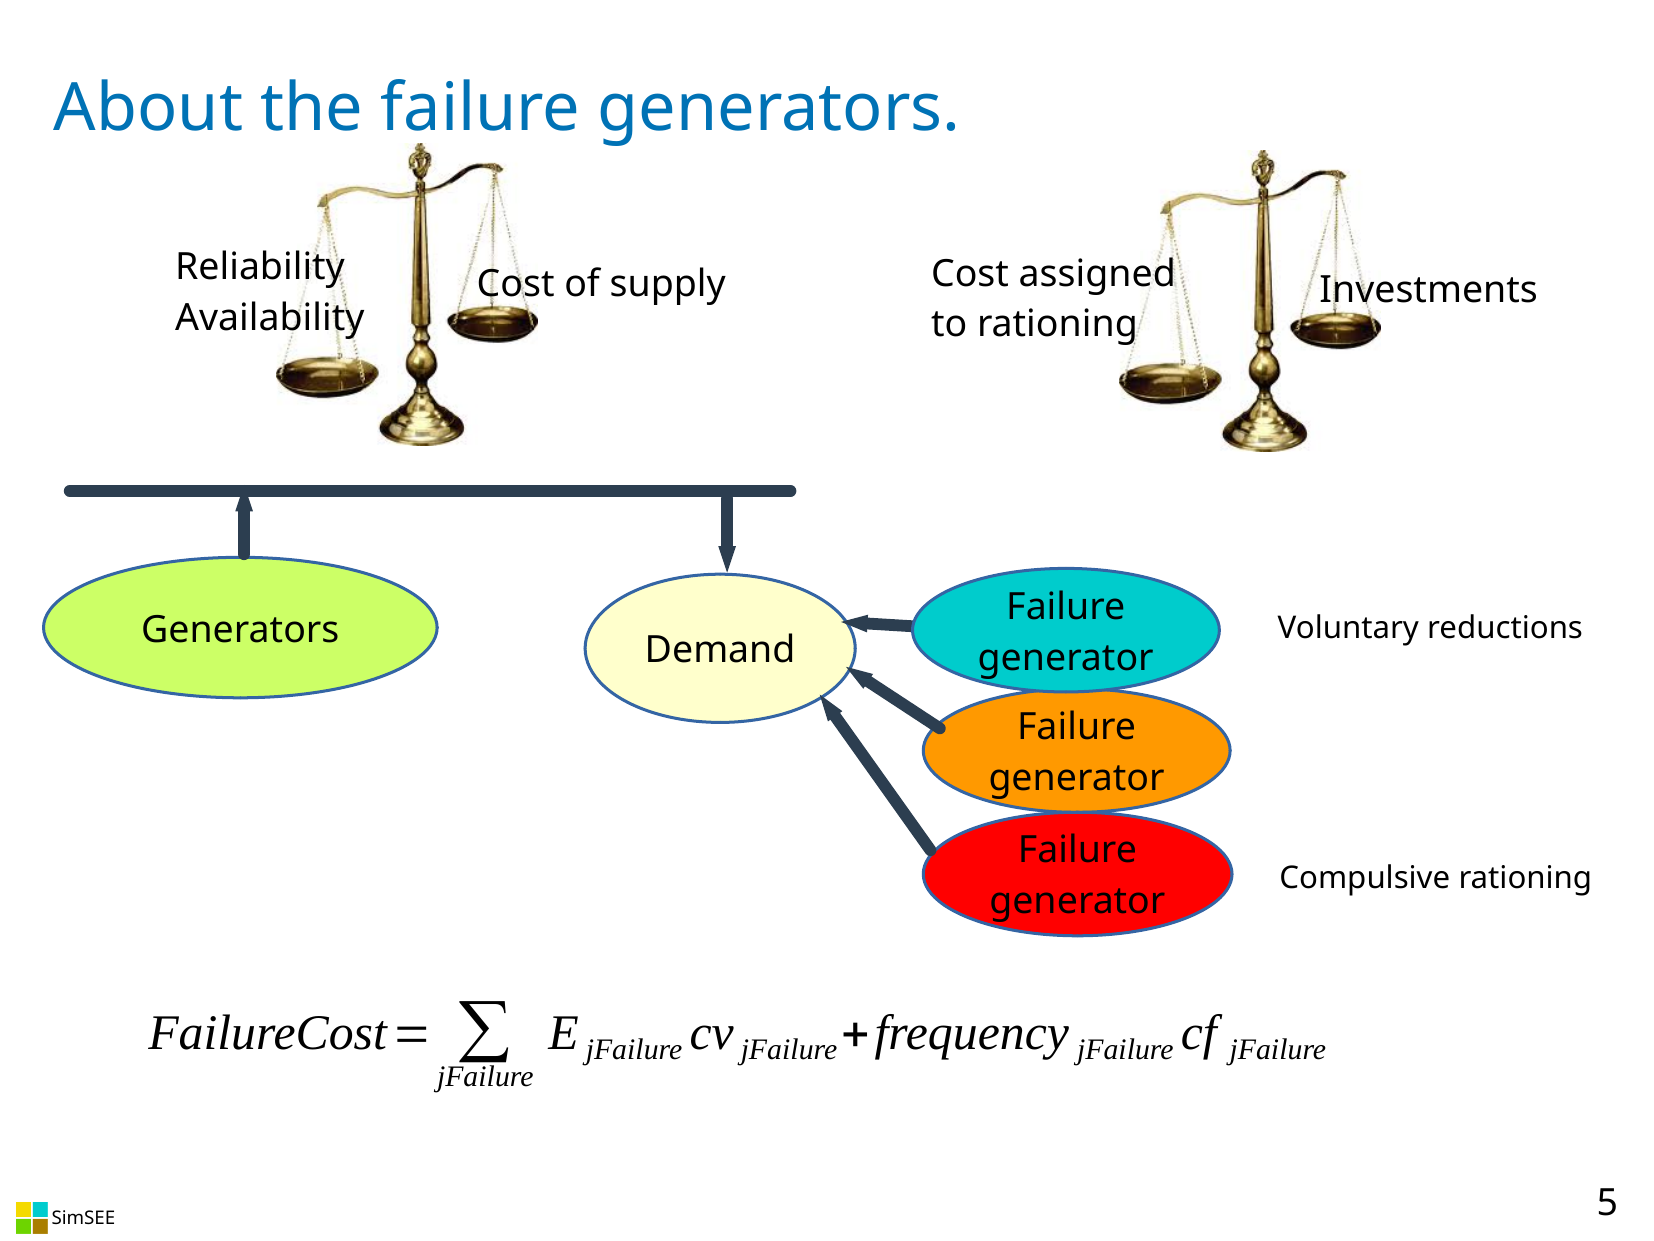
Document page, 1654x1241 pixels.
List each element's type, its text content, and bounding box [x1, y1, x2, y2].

text_box Investments [1304, 255, 1590, 306]
text_box Failure generator [923, 812, 1233, 936]
text_box Compulsive rationing [1264, 847, 1627, 902]
chart [139, 997, 1334, 1094]
picture [1119, 150, 1381, 452]
text_box Voluntary reductions [1263, 597, 1616, 652]
text_box Demand [585, 574, 856, 723]
text_box Reliability Availability [160, 232, 411, 351]
text_box Failure generator [912, 568, 1220, 692]
text_box Cost assigned to rationing [916, 238, 1254, 357]
title About the failure generators. [47, 59, 1459, 133]
picture [276, 143, 538, 446]
text_box Failure generator [923, 690, 1231, 812]
text_box Generators [43, 557, 438, 698]
text_box Cost of supply [461, 249, 797, 300]
picture [15, 1201, 49, 1235]
